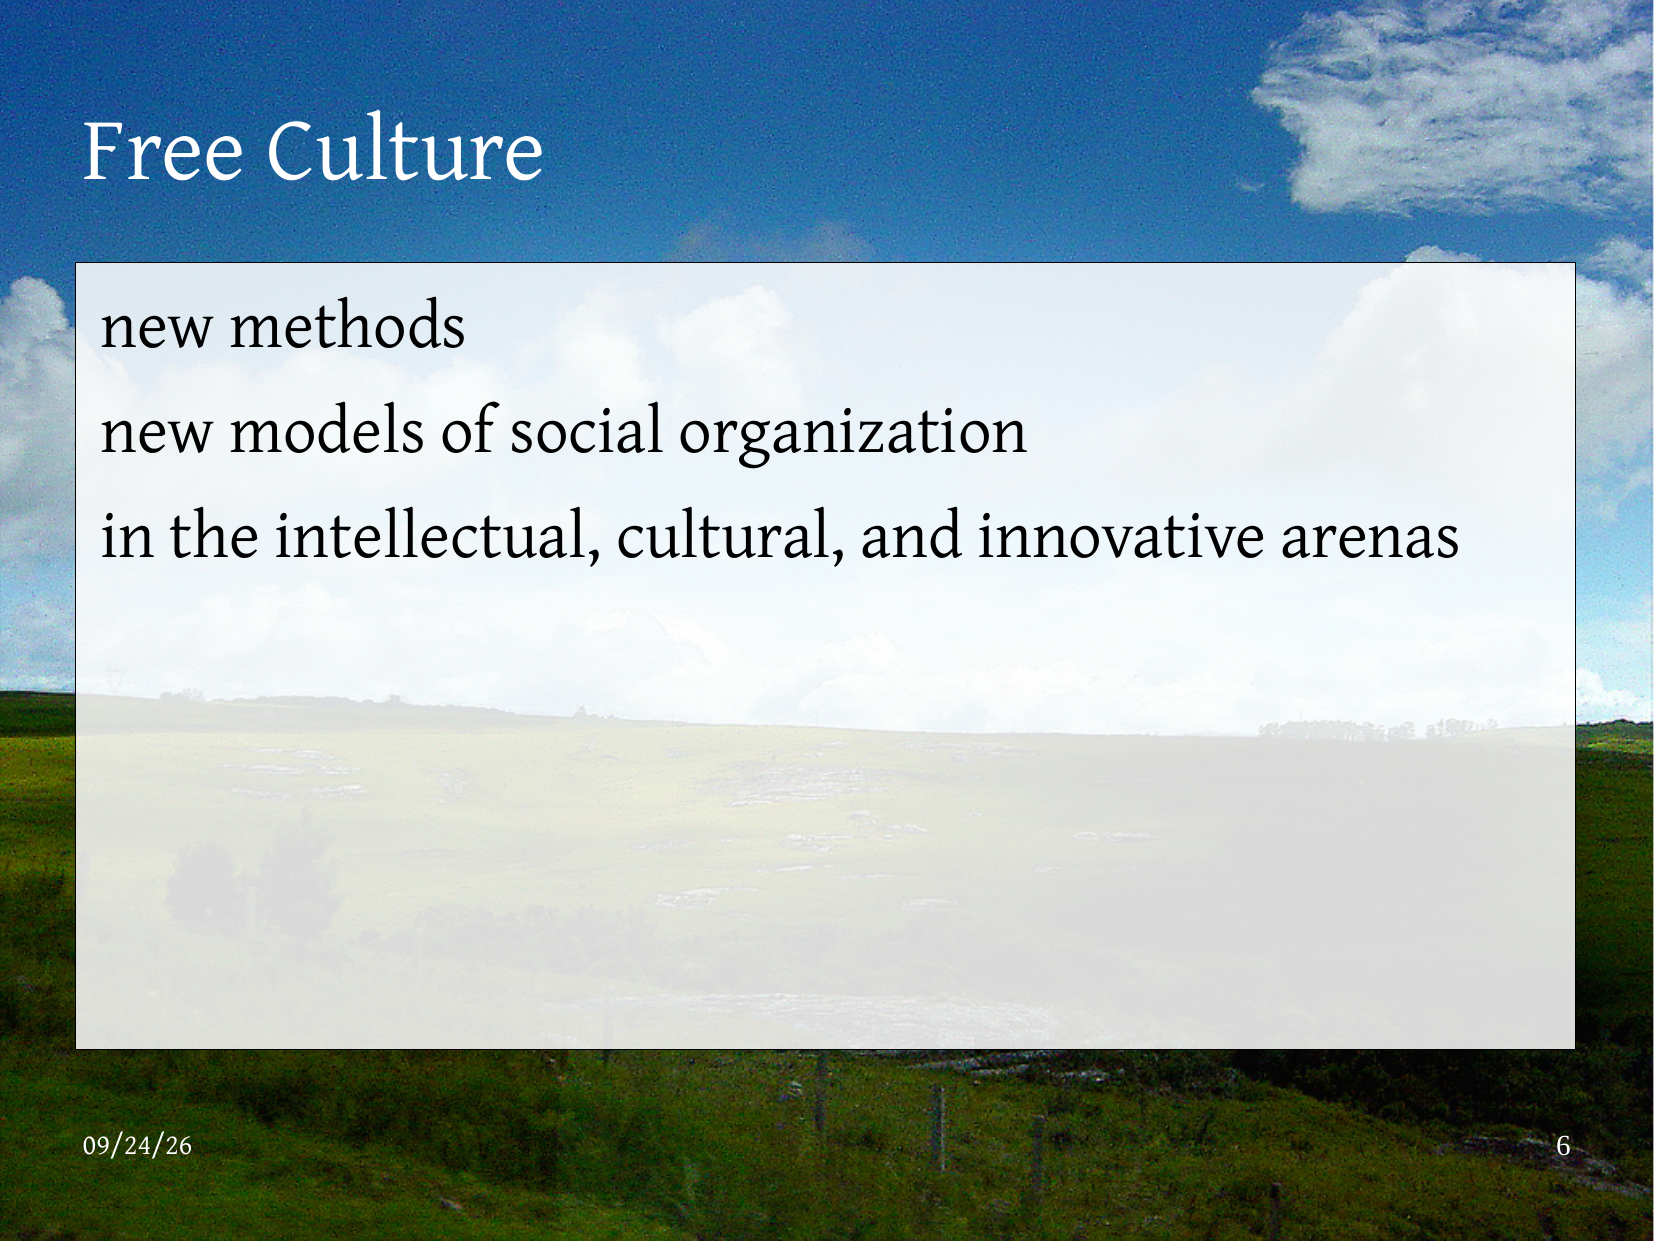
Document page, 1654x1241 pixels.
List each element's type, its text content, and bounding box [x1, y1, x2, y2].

title Free Culture [82, 56, 1571, 250]
picture [0, 0, 1654, 1241]
list new methods new models of social organization in the intellectual, cultural, and innovative arenas [82, 290, 1571, 1094]
